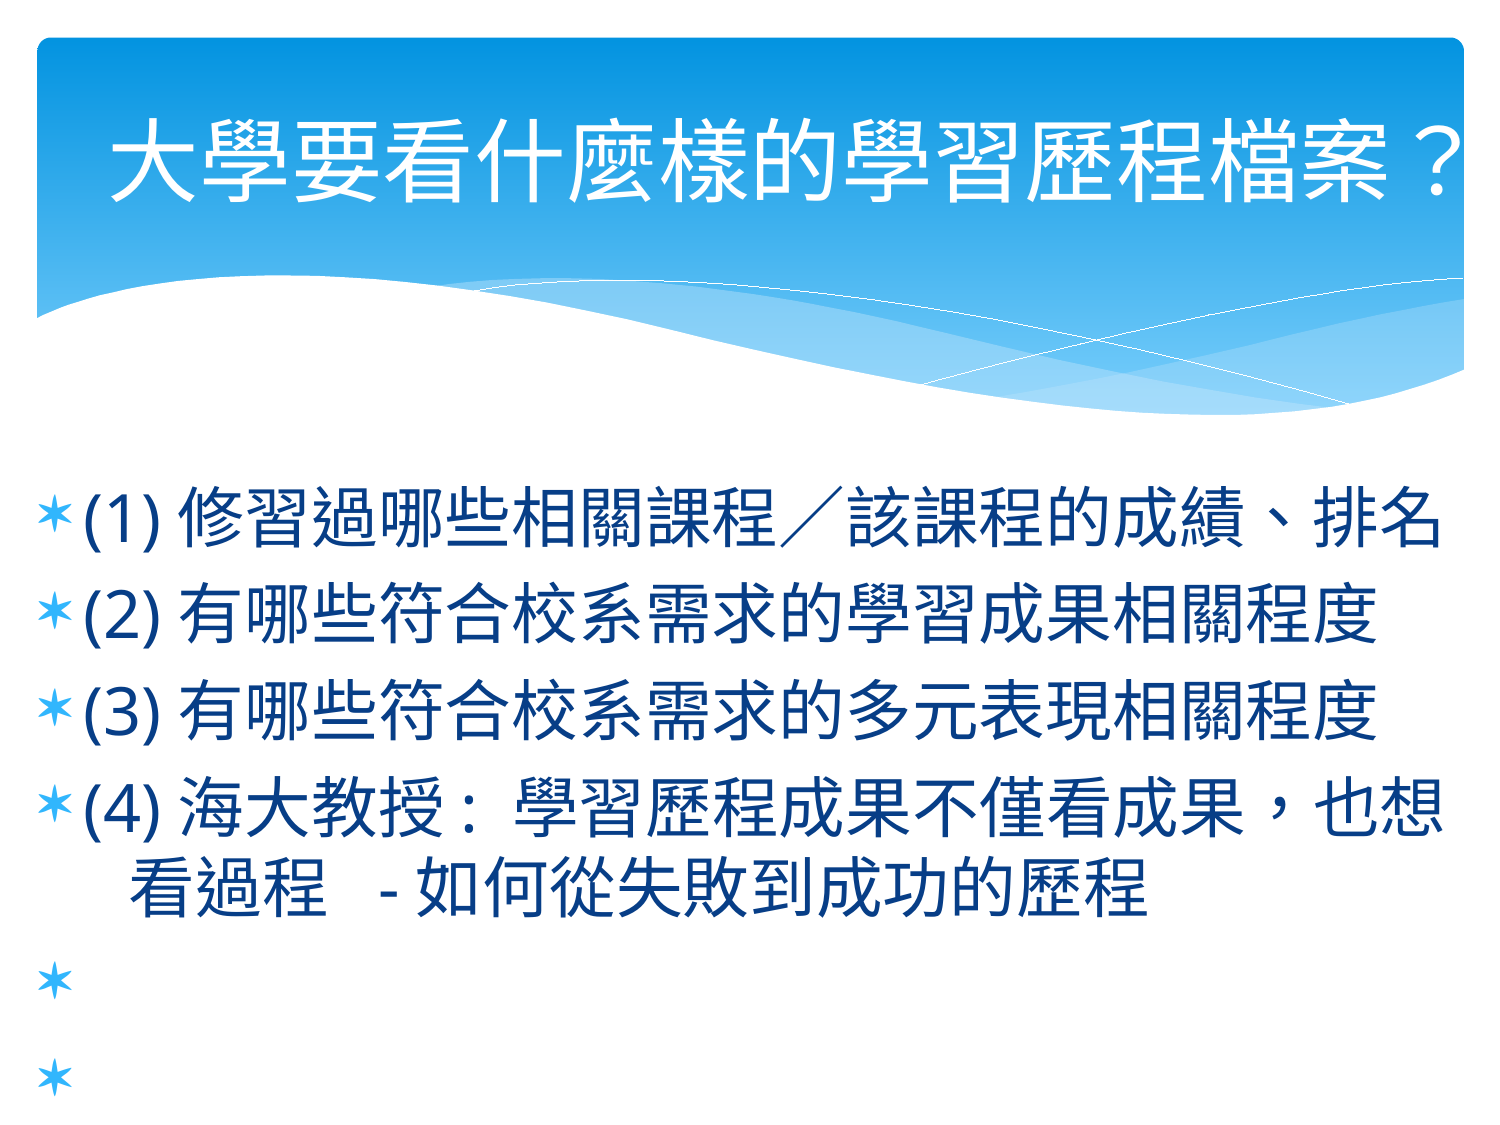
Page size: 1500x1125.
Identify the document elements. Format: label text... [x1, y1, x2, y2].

title 大學要看什麼樣的學習歷程檔案？ [75, 55, 1426, 262]
list (1)修習過哪些相關課程／該課程的成績、排名 (2)有哪些符合校系需求的學習成果相關程度 (3)有哪些符合校系需求的多元表現相關程度 (4)海大教授: 學習歷程成果不僅看成果，也想看過程 -如何從失敗到成功的歷程 [23, 468, 1477, 1125]
